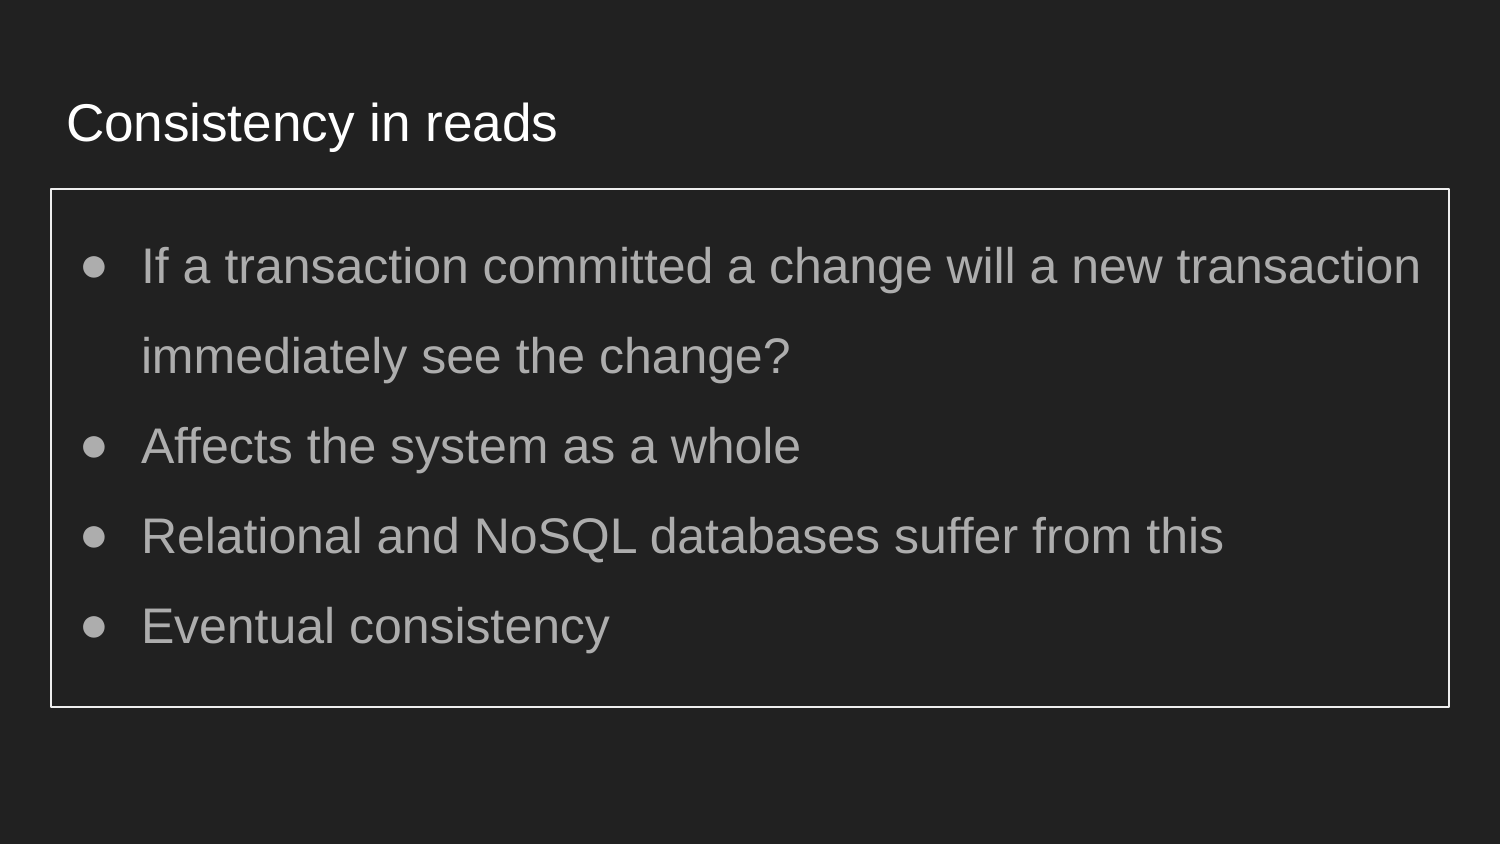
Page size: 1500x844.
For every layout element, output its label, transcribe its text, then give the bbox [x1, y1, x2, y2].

list If a transaction committed a change will a new transaction immediately see the change? Affects the system as a whole Relational and NoSQL databases suffer from this Eventual consistency [51, 189, 1449, 708]
title Consistency in reads [51, 72, 1449, 167]
